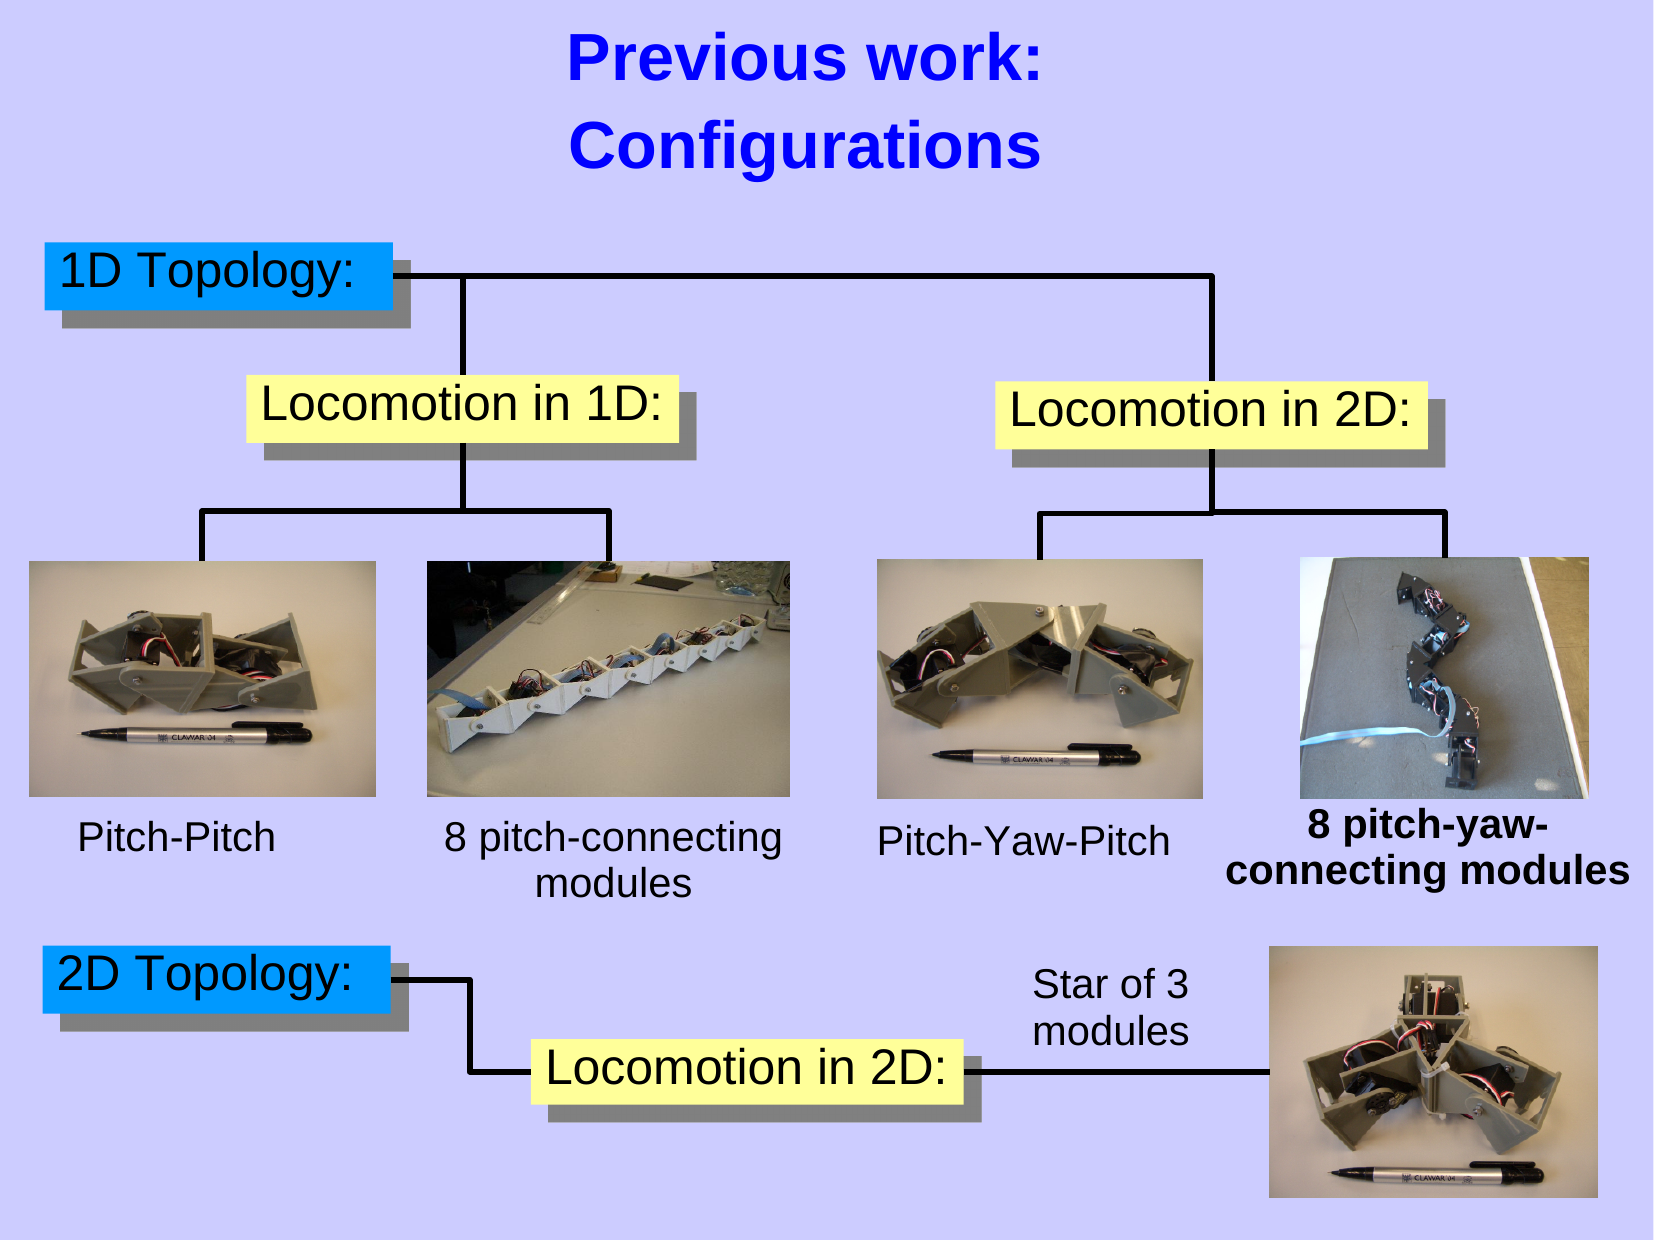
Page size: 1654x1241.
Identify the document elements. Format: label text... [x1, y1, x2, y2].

text_box Pitch-Yaw-Pitch [876, 817, 1225, 865]
picture [1300, 557, 1589, 799]
text_box 8 pitch-connecting modules [443, 813, 819, 916]
picture [29, 561, 376, 797]
text_box Pitch-Pitch [77, 813, 317, 861]
picture [427, 561, 790, 797]
picture [877, 559, 1203, 799]
text_box Locomotion in 2D: [995, 381, 1428, 450]
title Previous work: Configurations [168, 0, 1444, 191]
text_box 1D Topology: [44, 242, 393, 311]
picture [1269, 946, 1598, 1198]
text_box 8 pitch-yaw-connecting modules [1225, 800, 1634, 903]
text_box Star of 3 modules [1032, 961, 1248, 1055]
text_box 2D Topology: [42, 945, 391, 1014]
text_box Locomotion in 2D: [530, 1039, 964, 1105]
text_box Locomotion in 1D: [246, 374, 680, 443]
